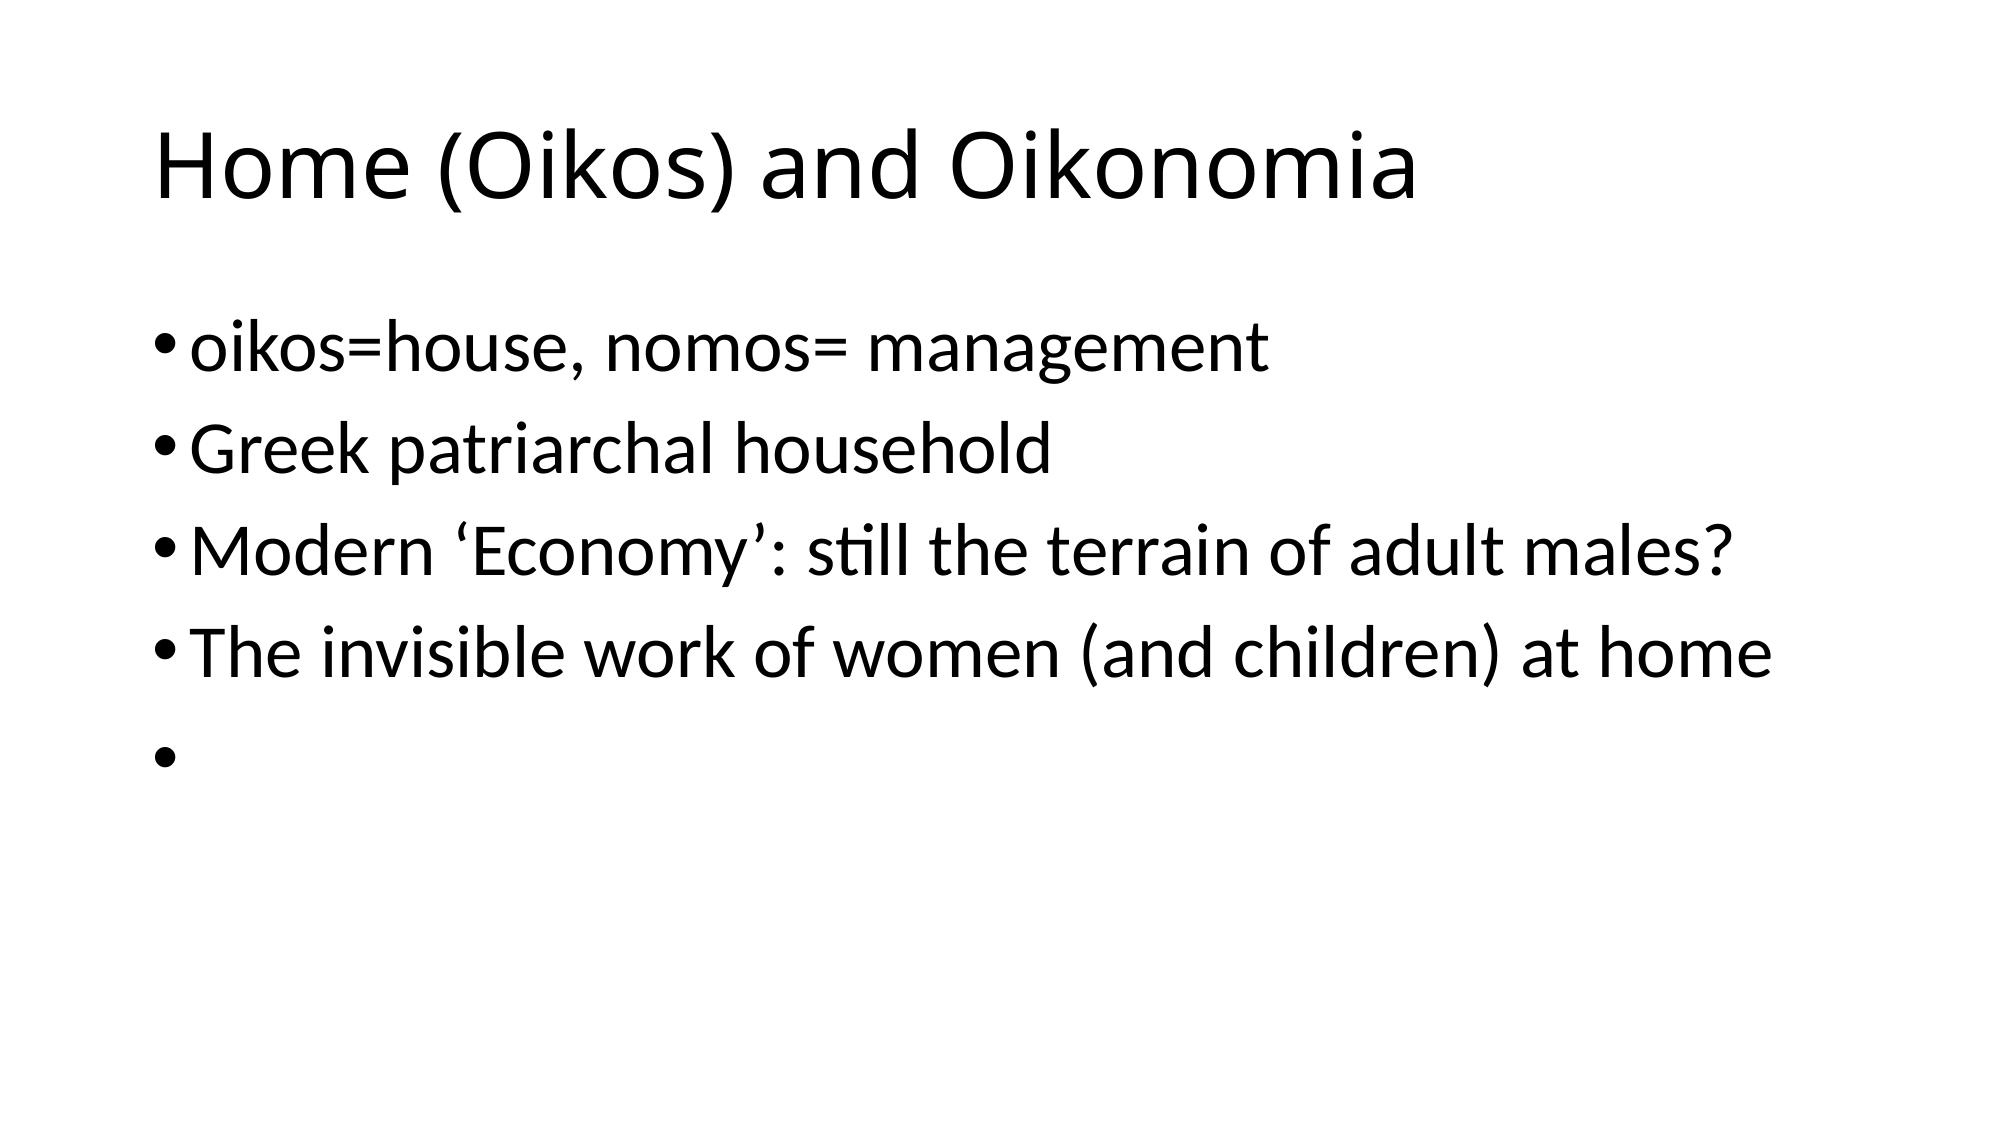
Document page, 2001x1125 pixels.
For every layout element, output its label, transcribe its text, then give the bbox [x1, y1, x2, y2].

list oikos=house, nomos= management Greek patriarchal household Modern ‘Economy’: still the terrain of adult males? The invisible work of women (and children) at home [137, 299, 1863, 1014]
title Home (Oikos) and Oikonomia [137, 59, 1863, 278]
